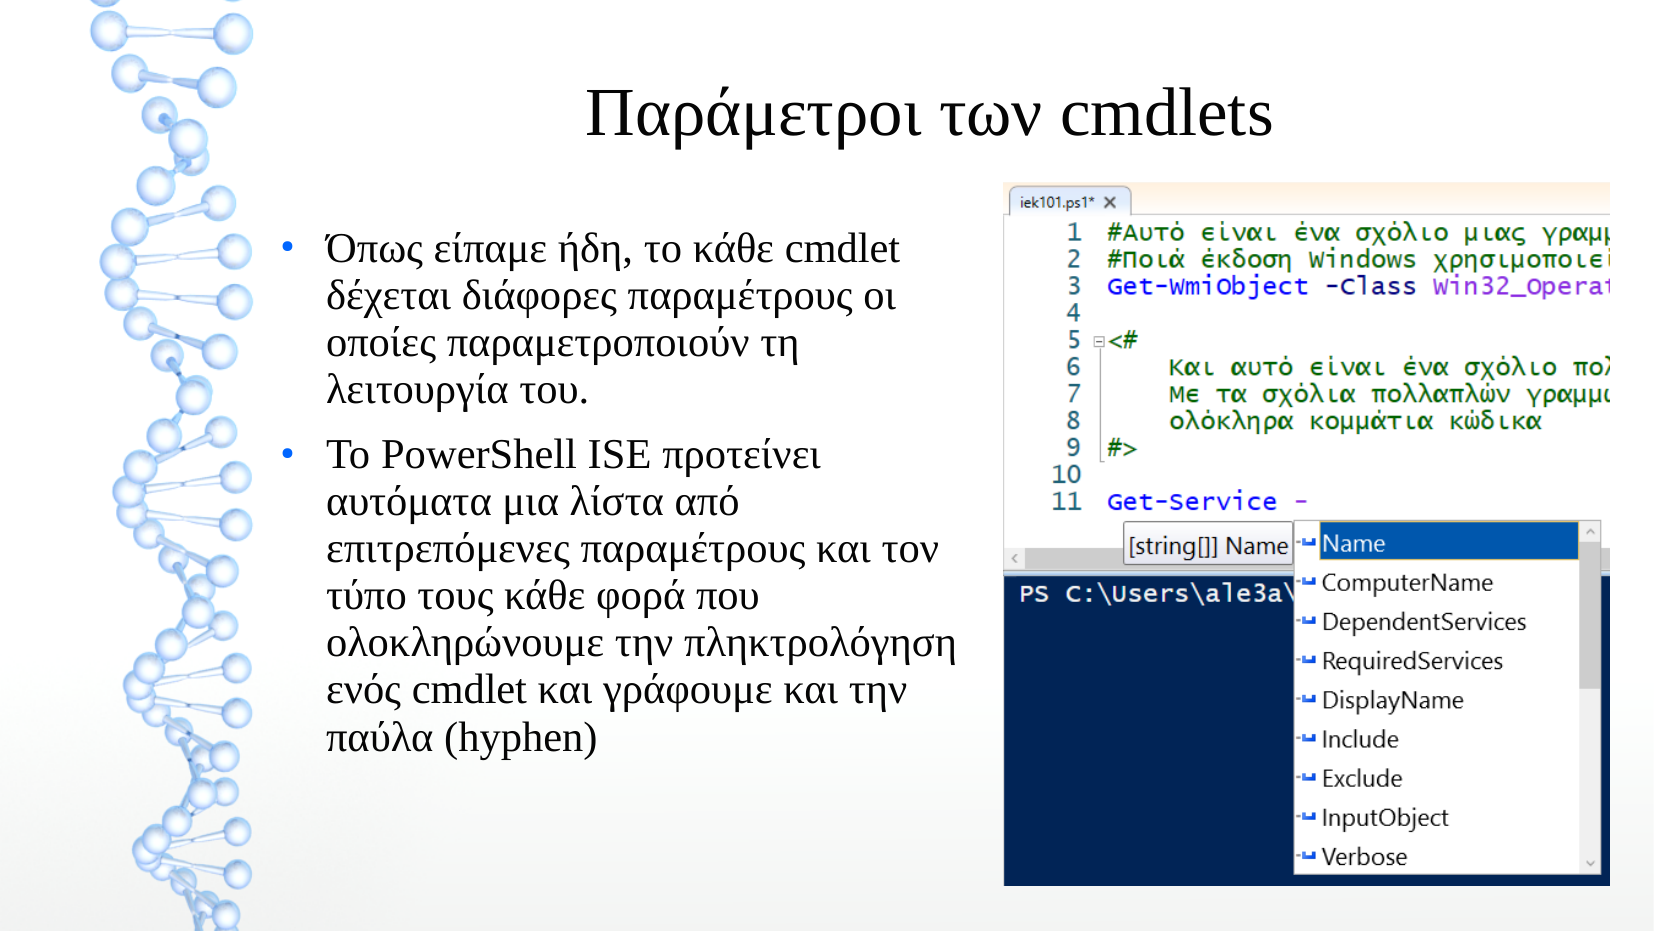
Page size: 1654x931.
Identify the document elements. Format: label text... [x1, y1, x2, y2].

title Παράμετροι των cmdlets [265, 35, 1595, 189]
picture [0, 0, 1654, 931]
list Όπως είπαμε ήδη, το κάθε cmdlet δέχεται διάφορες παραμέτρους οι οποίες παραμετροποιούν τη λειτουργία του. Το PowerShell ISE προτείνει αυτόματα μια λίστα από επιτρεπόμενες παραμέτρους και τον τύπο τους κάθε φορά που ολοκληρώνουμε την πληκτρολόγηση ενός cmdlet και γράφουμε και την παύλα (hyphen) [265, 224, 981, 764]
